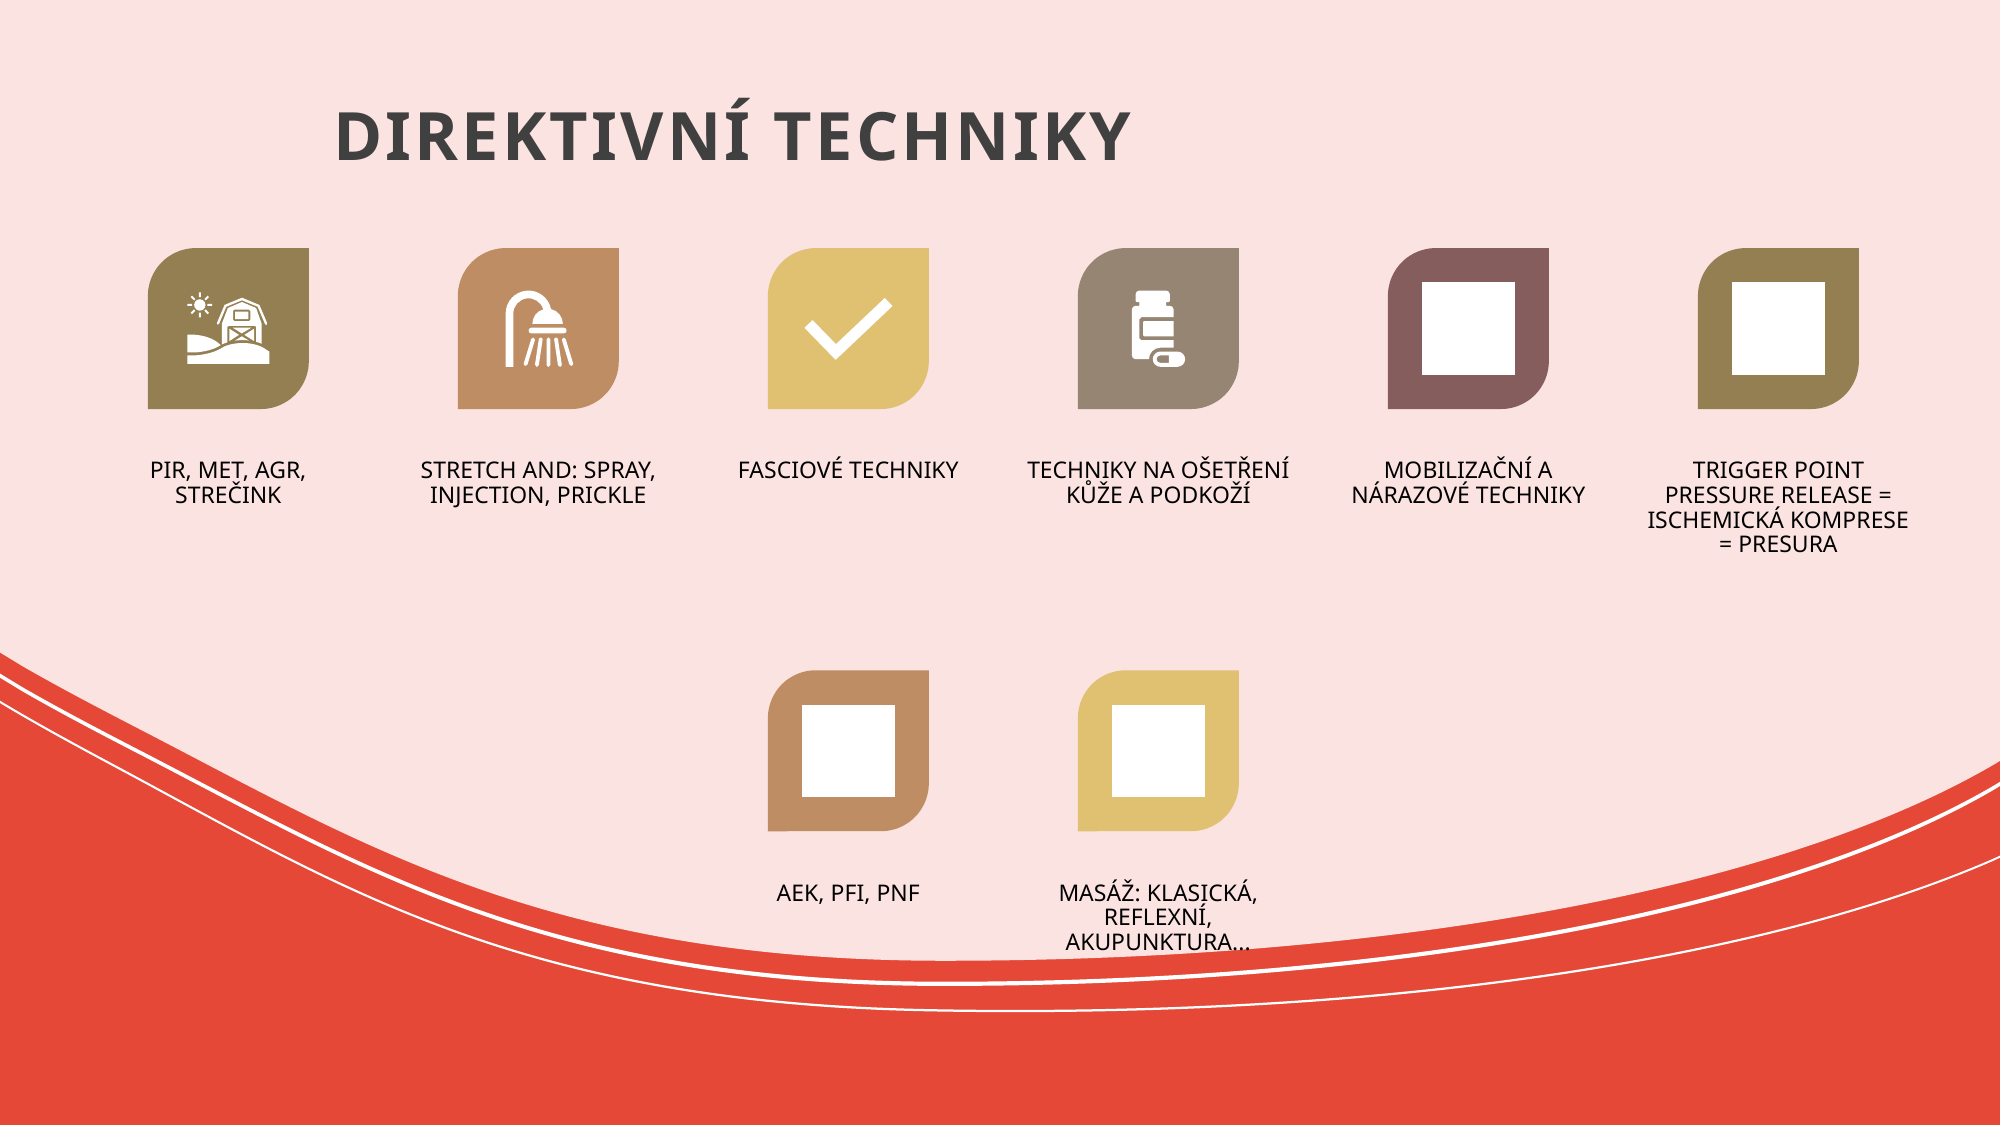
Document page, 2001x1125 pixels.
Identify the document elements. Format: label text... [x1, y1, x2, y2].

text_box FASCIOVÉ TECHNIKY [716, 459, 981, 605]
text_box AEK, PFI, PNF [716, 881, 981, 1027]
text_box TRIGGER POINT PRESSURE RELEASE = ISCHEMICKÁ KOMPRESE = PRESURA [1646, 459, 1911, 605]
text_box MASÁŽ: KLASICKÁ, REFLEXNÍ, AKUPUNKTURA... [1026, 881, 1291, 1027]
text_box PIR, MET, AGR, STREČINK [96, 459, 361, 605]
title DIREKTIVNÍ TECHNIKY [315, 31, 1692, 189]
text_box [0, 0, 2000, 1125]
text_box MOBILIZAČNÍ A NÁRAZOVÉ TECHNIKY [1336, 459, 1601, 605]
text_box TECHNIKY NA OŠETŘENÍ KŮŽE A PODKOŽÍ [1026, 459, 1291, 605]
text_box STRETCH AND: SPRAY, INJECTION, PRICKLE [406, 459, 671, 605]
